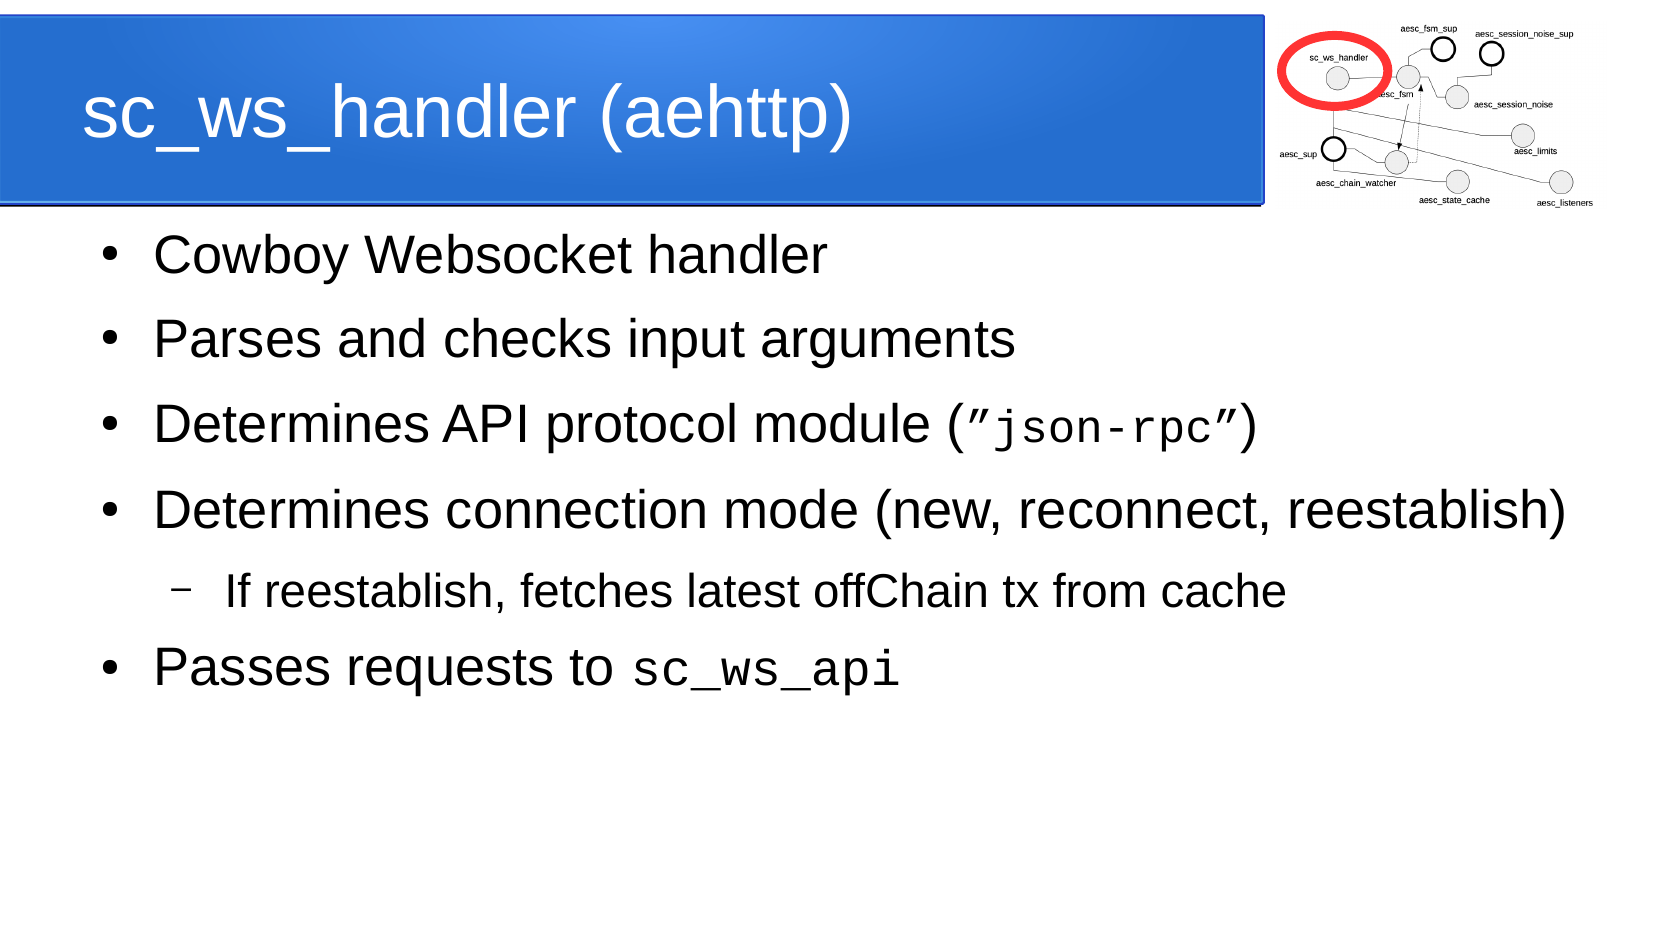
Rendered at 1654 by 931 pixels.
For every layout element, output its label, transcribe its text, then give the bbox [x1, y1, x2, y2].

picture [1275, 21, 1607, 209]
title sc_ws_handler (aehttp) [82, 35, 1235, 189]
list Cowboy Websocket handler Parses and checks input arguments Determines API protocol module (”json-rpc”) Determines connection mode (new, reconnect, reestablish) If reestablish, fetches latest offChain tx from cache Passes requests to sc_ws_api [82, 224, 1571, 764]
